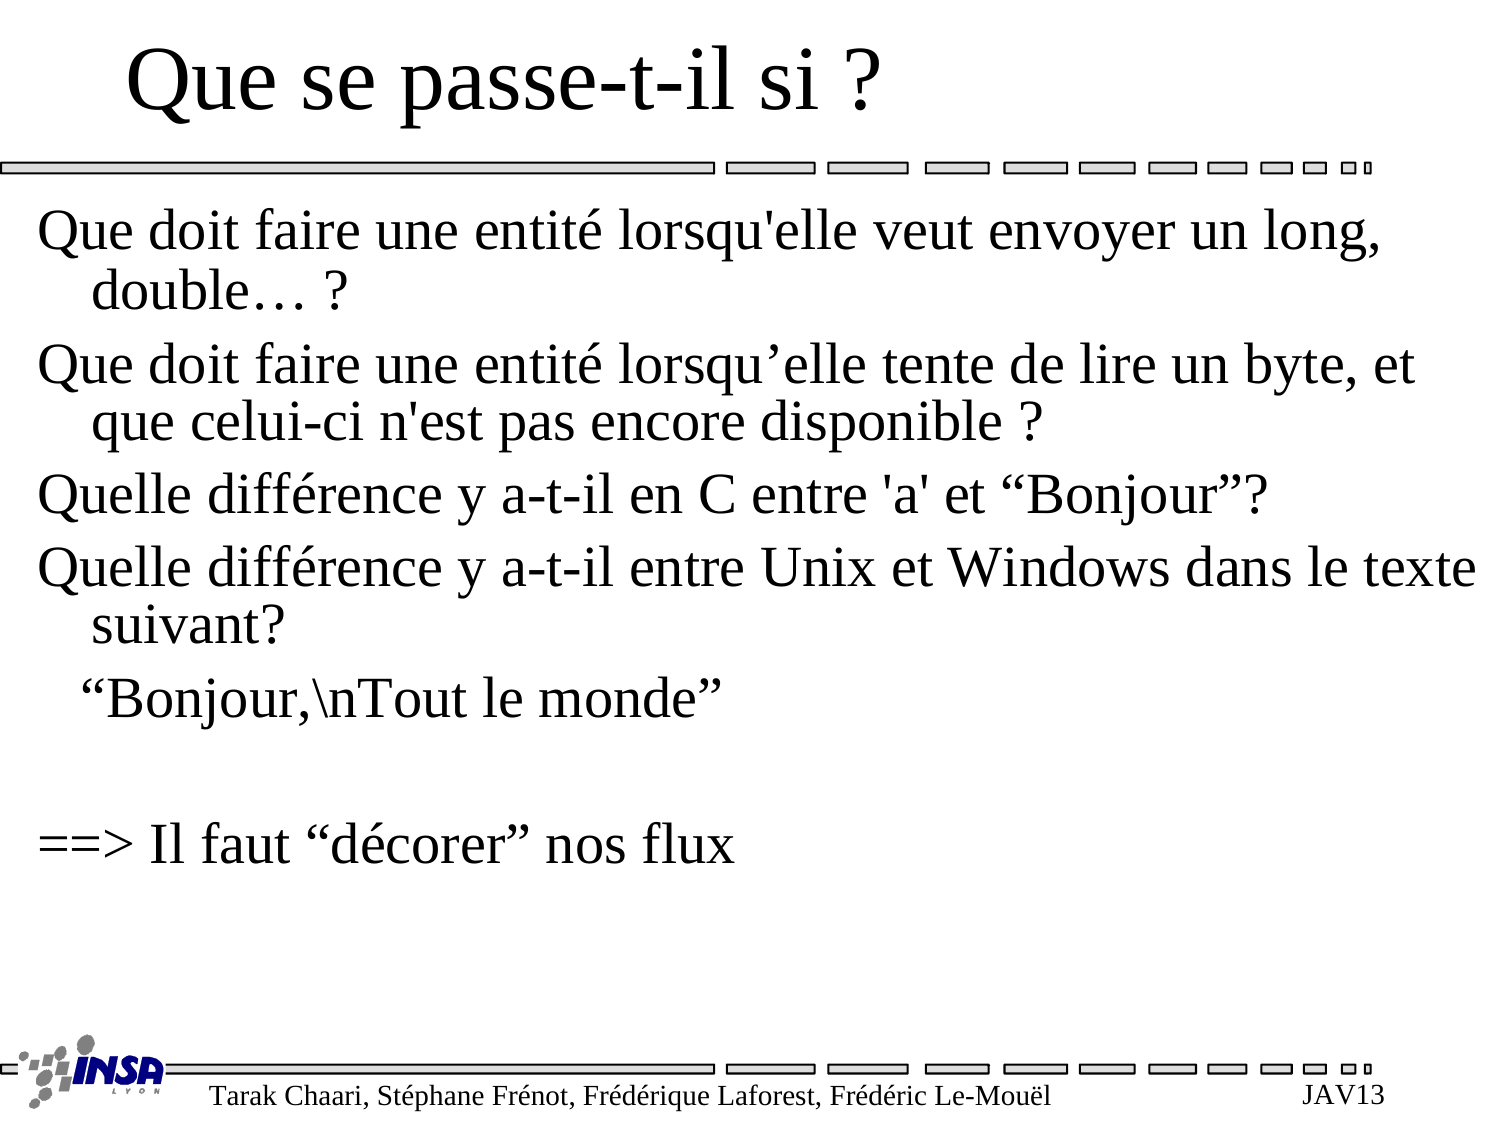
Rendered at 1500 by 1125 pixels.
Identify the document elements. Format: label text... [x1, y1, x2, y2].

title Que se passe-t-il si ? [125, 7, 1399, 155]
list Que doit faire une entité lorsqu'elle veut envoyer un long, double… ? Que doit faire une entité lorsqu’elle tente de lire un byte, et que celui-ci n'est pas encore disponible ? Quelle différence y a-t-il en C entre 'a' et “Bonjour”? Quelle différence y a-t-il entre Unix et Windows dans le texte suivant? “Bonjour,\nTout le monde” ==> Il faut “décorer” nos flux [37, 201, 1481, 1057]
